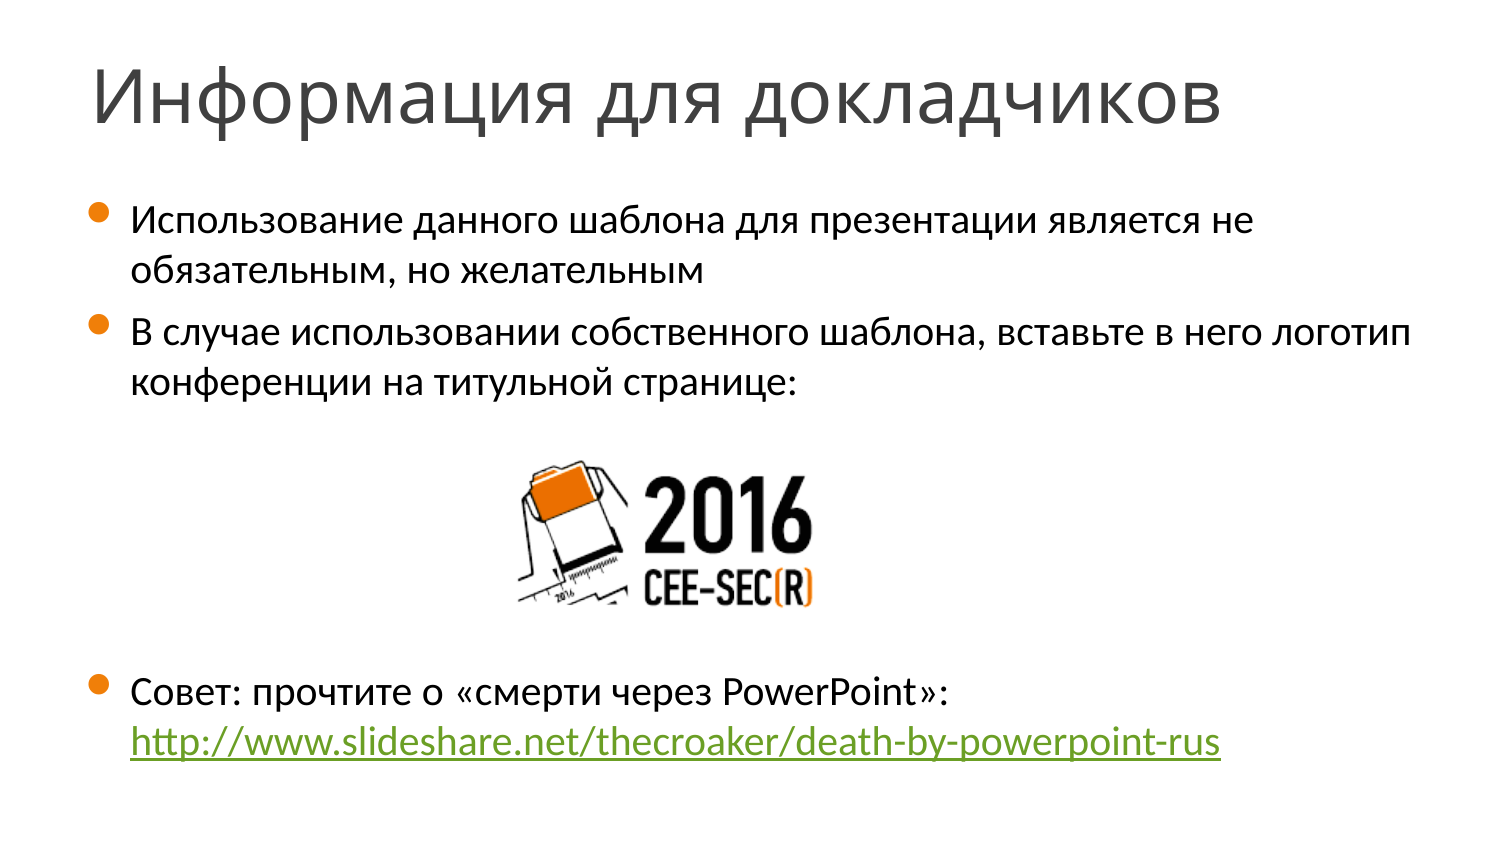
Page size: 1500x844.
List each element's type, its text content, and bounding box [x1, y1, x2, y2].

title Информация для докладчиков [75, 27, 1425, 154]
picture [509, 448, 827, 621]
list Использование данного шаблона для презентации является не обязательным, но желательным В случае использовании собственного шаблона, вставьте в него логотип конференции на титульной странице: Совет: прочтите о «смерти через PowerPoint»: http://www.slideshare.net/thecroaker/death-by-powerpoint-rus [70, 184, 1430, 744]
